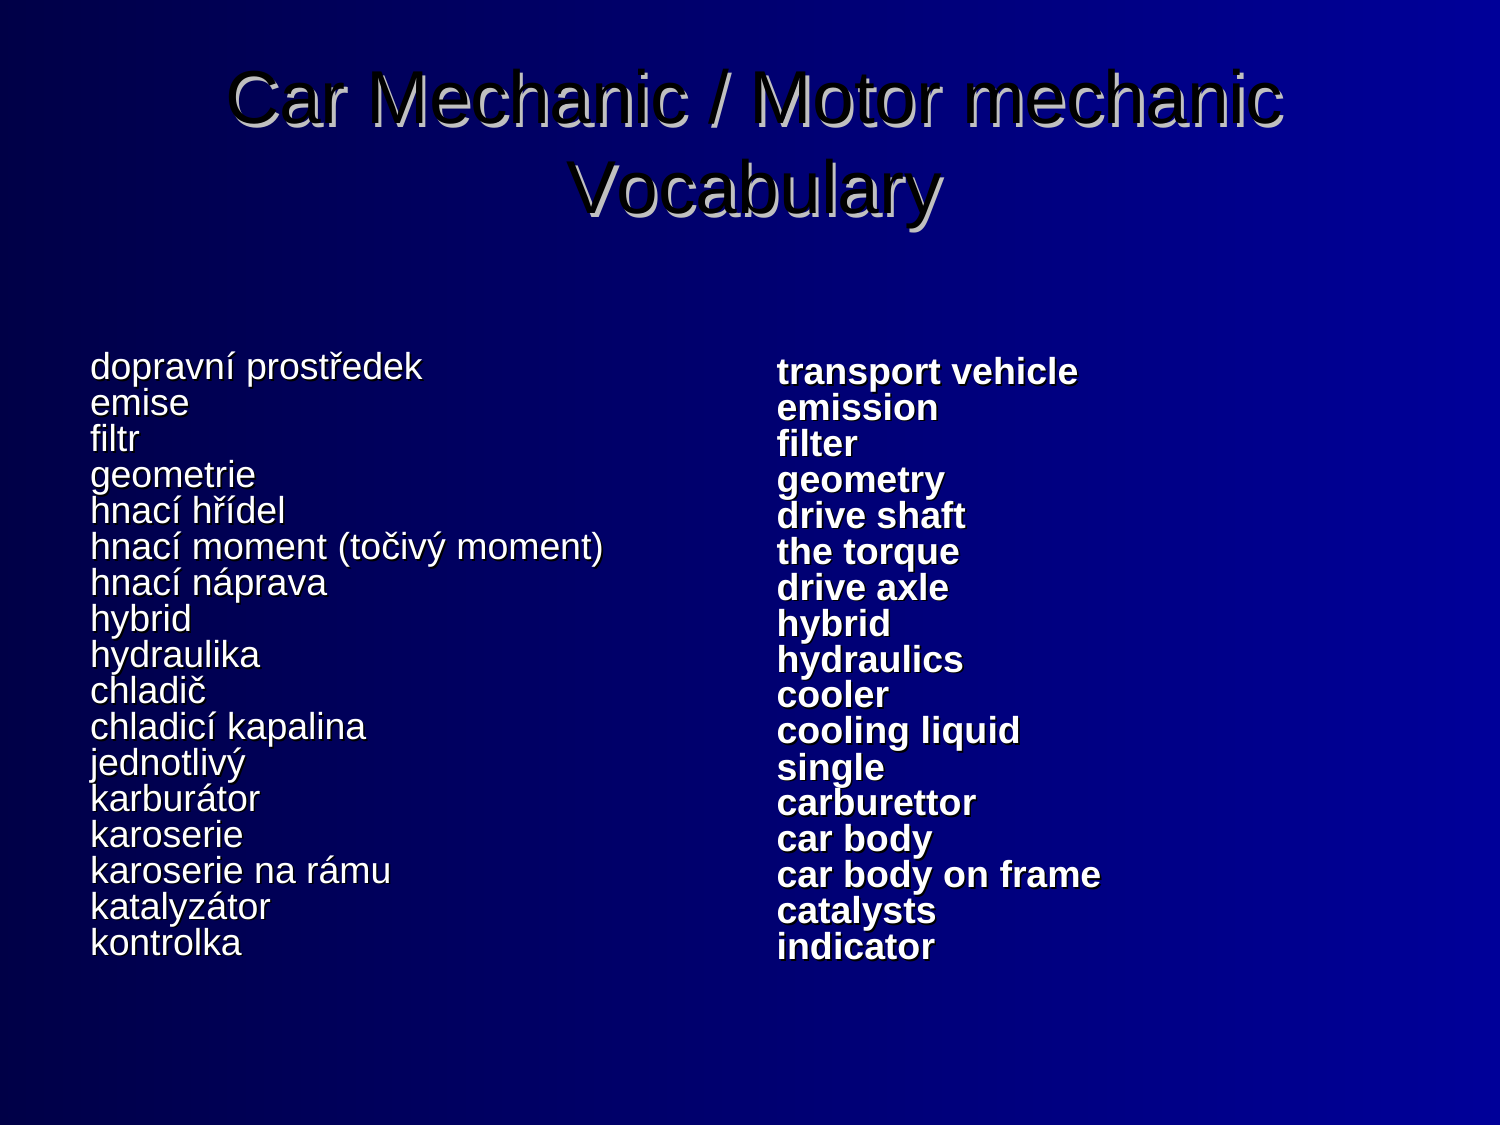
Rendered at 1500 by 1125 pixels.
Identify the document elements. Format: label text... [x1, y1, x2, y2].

list dopravní prostředek emise filtr geometrie hnací hřídel hnací moment (točivý moment) hnací náprava hybrid hydraulika chladič chladicí kapalina jednotlivý karburátor karoserie karoserie na rámu katalyzátor kontrolka [75, 262, 738, 1125]
title Car Mechanic / Motor mechanic Vocabulary [75, 41, 1426, 237]
list transport vehicle emission filter geometry drive shaft the torque drive axle hybrid hydraulics cooler cooling liquid single carburettor car body car body on frame catalysts indicator [761, 267, 1425, 1011]
